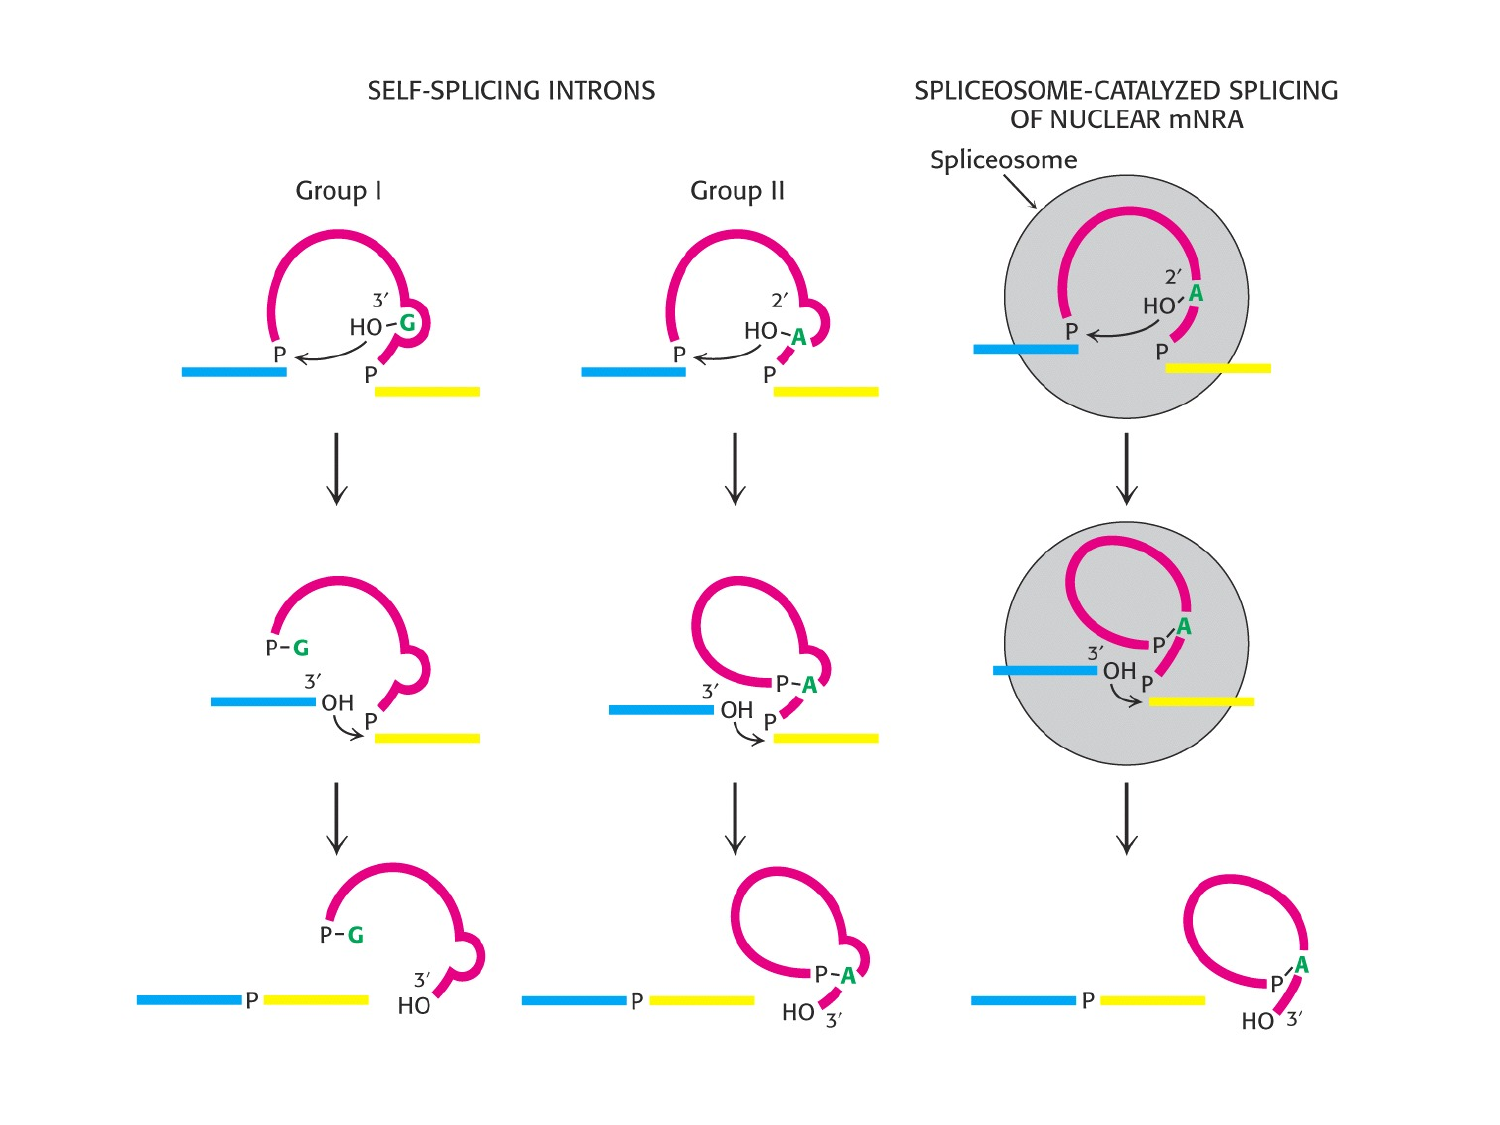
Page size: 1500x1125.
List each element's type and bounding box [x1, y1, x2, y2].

picture [121, 62, 1353, 1042]
